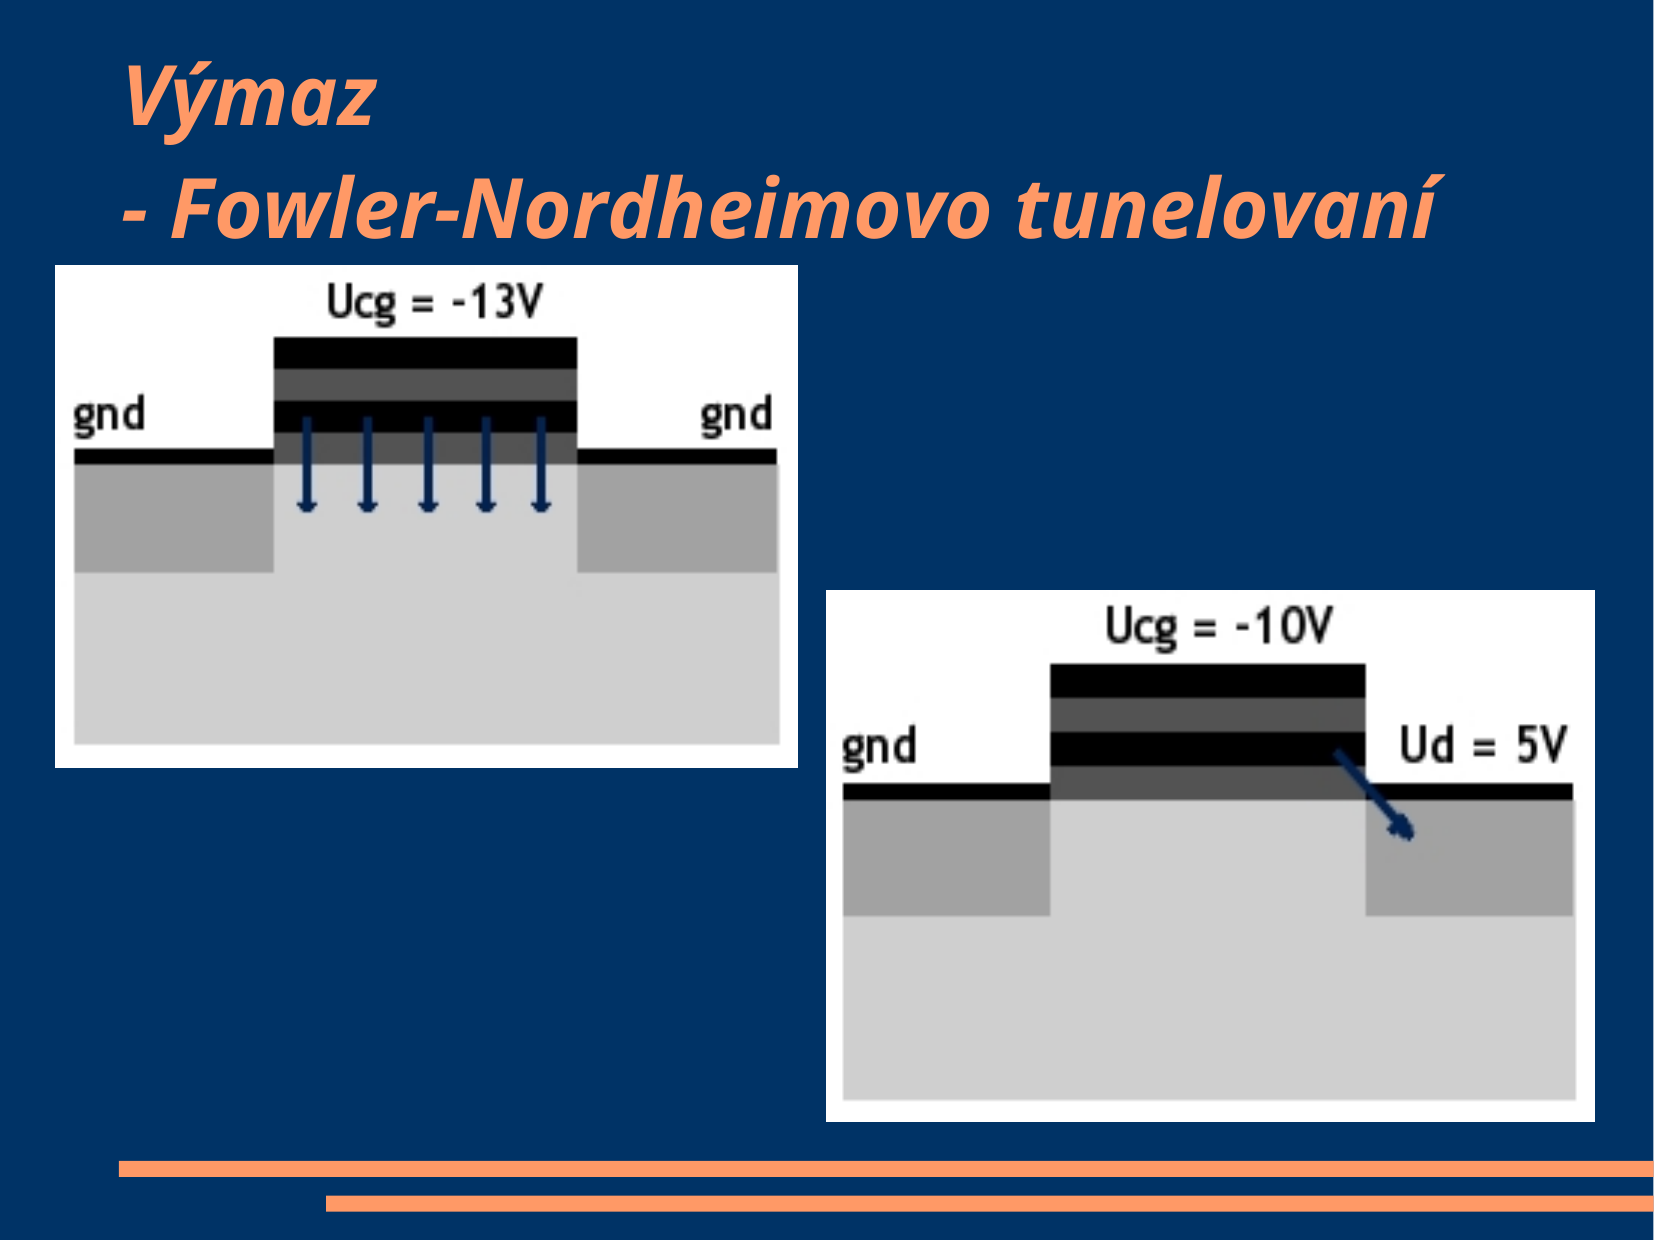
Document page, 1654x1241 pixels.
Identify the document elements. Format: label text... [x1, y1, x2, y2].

picture [55, 265, 798, 768]
picture [826, 590, 1595, 1123]
title Výmaz - Fowler-Nordheimovo tunelovaní [121, 46, 1534, 254]
